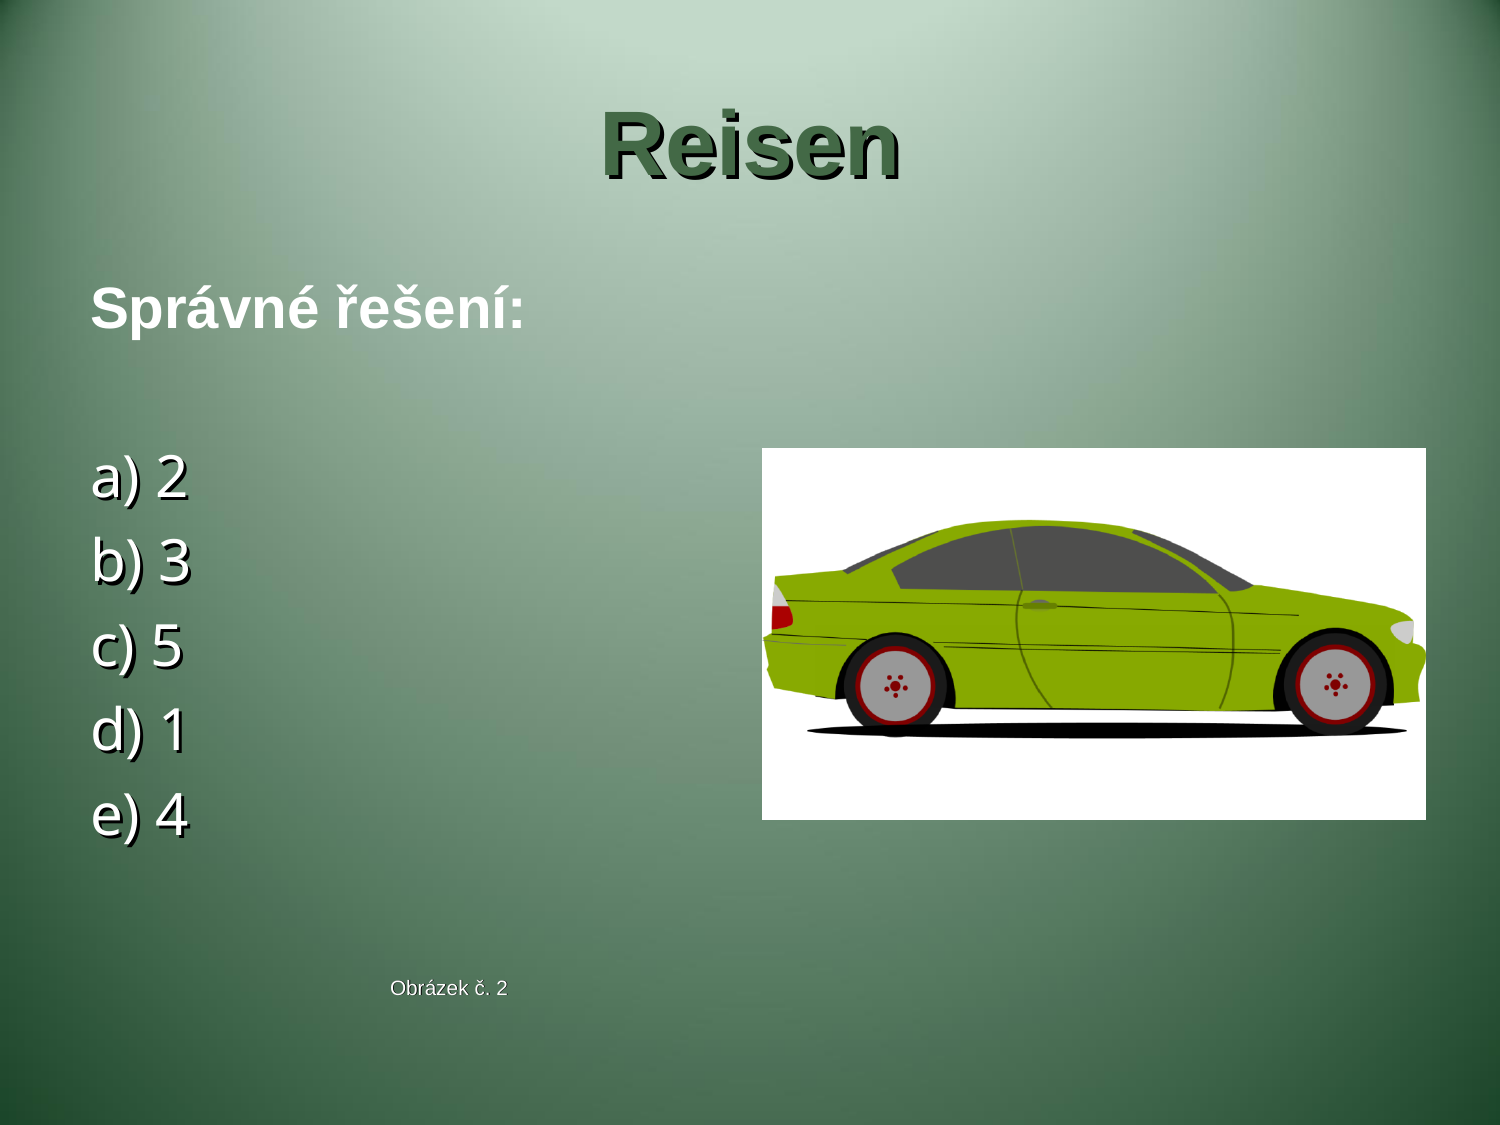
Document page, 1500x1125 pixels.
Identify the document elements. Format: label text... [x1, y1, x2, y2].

text_box [762, 448, 1426, 820]
list Správné řešení: a) 2 b) 3 c) 5 d) 1 e) 4 Obrázek č. 2 [75, 262, 738, 1015]
title Reisen [75, 45, 1426, 233]
picture [0, 0, 1500, 1125]
